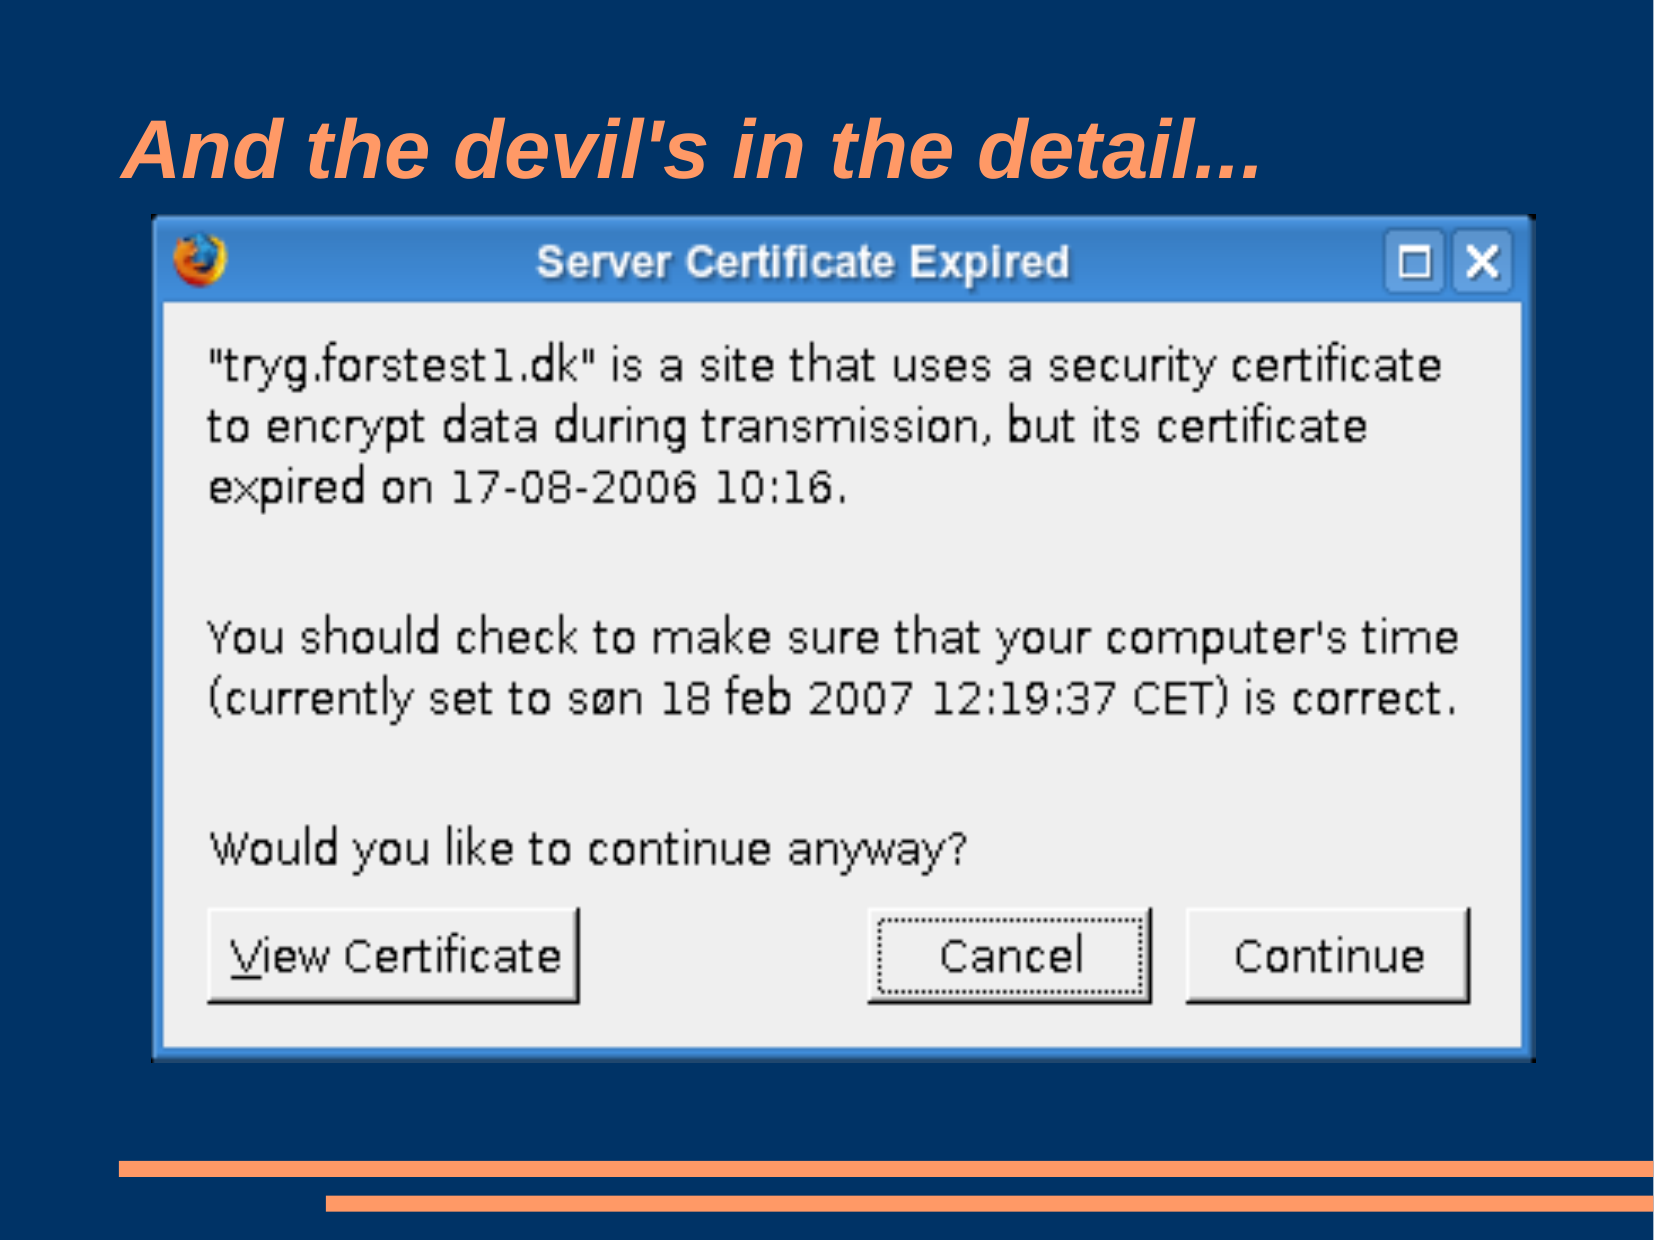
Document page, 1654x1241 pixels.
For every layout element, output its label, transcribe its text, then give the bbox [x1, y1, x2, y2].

picture [151, 214, 1536, 1063]
title And the devil's in the detail... [121, 46, 1534, 254]
